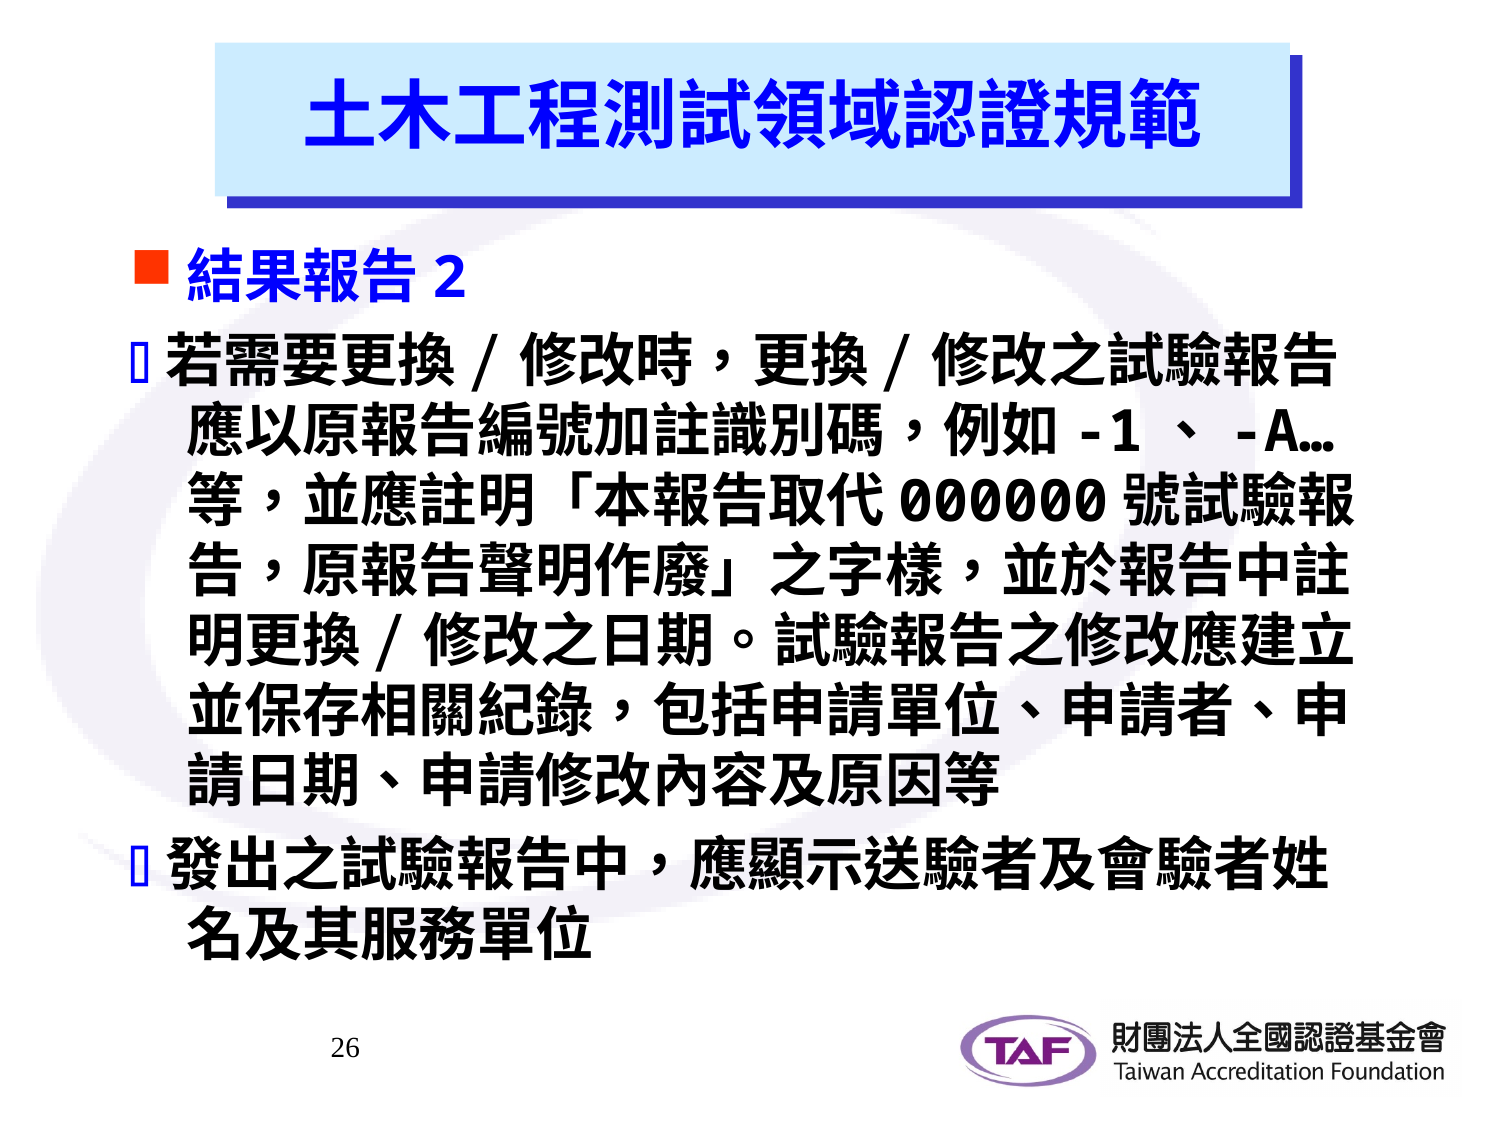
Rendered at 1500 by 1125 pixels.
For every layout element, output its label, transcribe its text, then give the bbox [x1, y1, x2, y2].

text_box <編號> [199, 1021, 376, 1125]
list 結果報告2 若需要更換/修改時，更換/修改之試驗報告應以原報告編號加註識別碼，例如-1、-A…等，並應註明「本報告取代000000號試驗報告，原報告聲明作廢」之字樣，並於報告中註明更換/修改之日期。試驗報告之修改應建立並保存相關紀錄，包括申請單位、申請者、申請日期、申請修改內容及原因等 發出之試驗報告中，應顯示送驗者及會驗者姓名及其服務單位 [114, 231, 1390, 1073]
text_box 土木工程測試領域認證規範 [214, 42, 1290, 197]
picture [937, 999, 1462, 1097]
